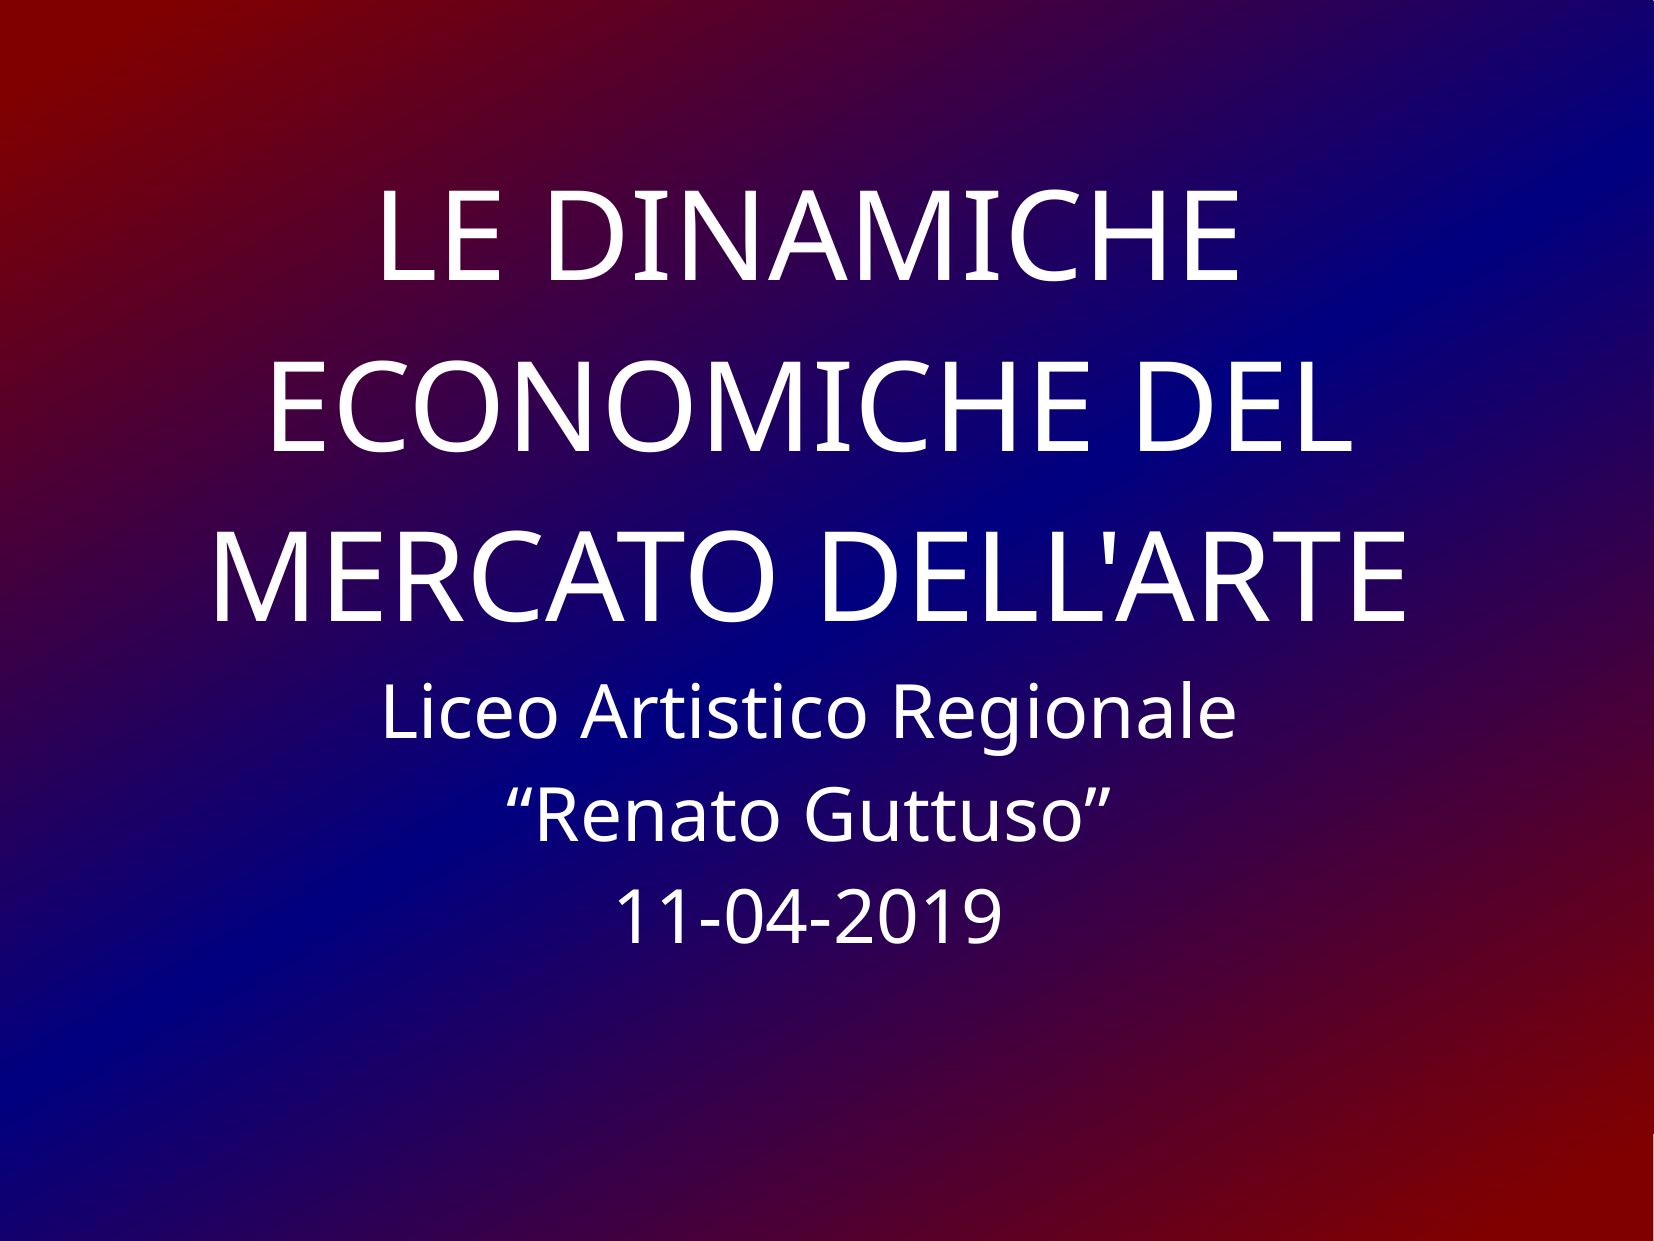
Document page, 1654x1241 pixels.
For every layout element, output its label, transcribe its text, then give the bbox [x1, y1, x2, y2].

text_box LE DINAMICHE ECONOMICHE DEL MERCATO DELL'ARTE Liceo Artistico Regionale “Renato Guttuso” 11-04-2019 [94, 139, 1524, 1123]
